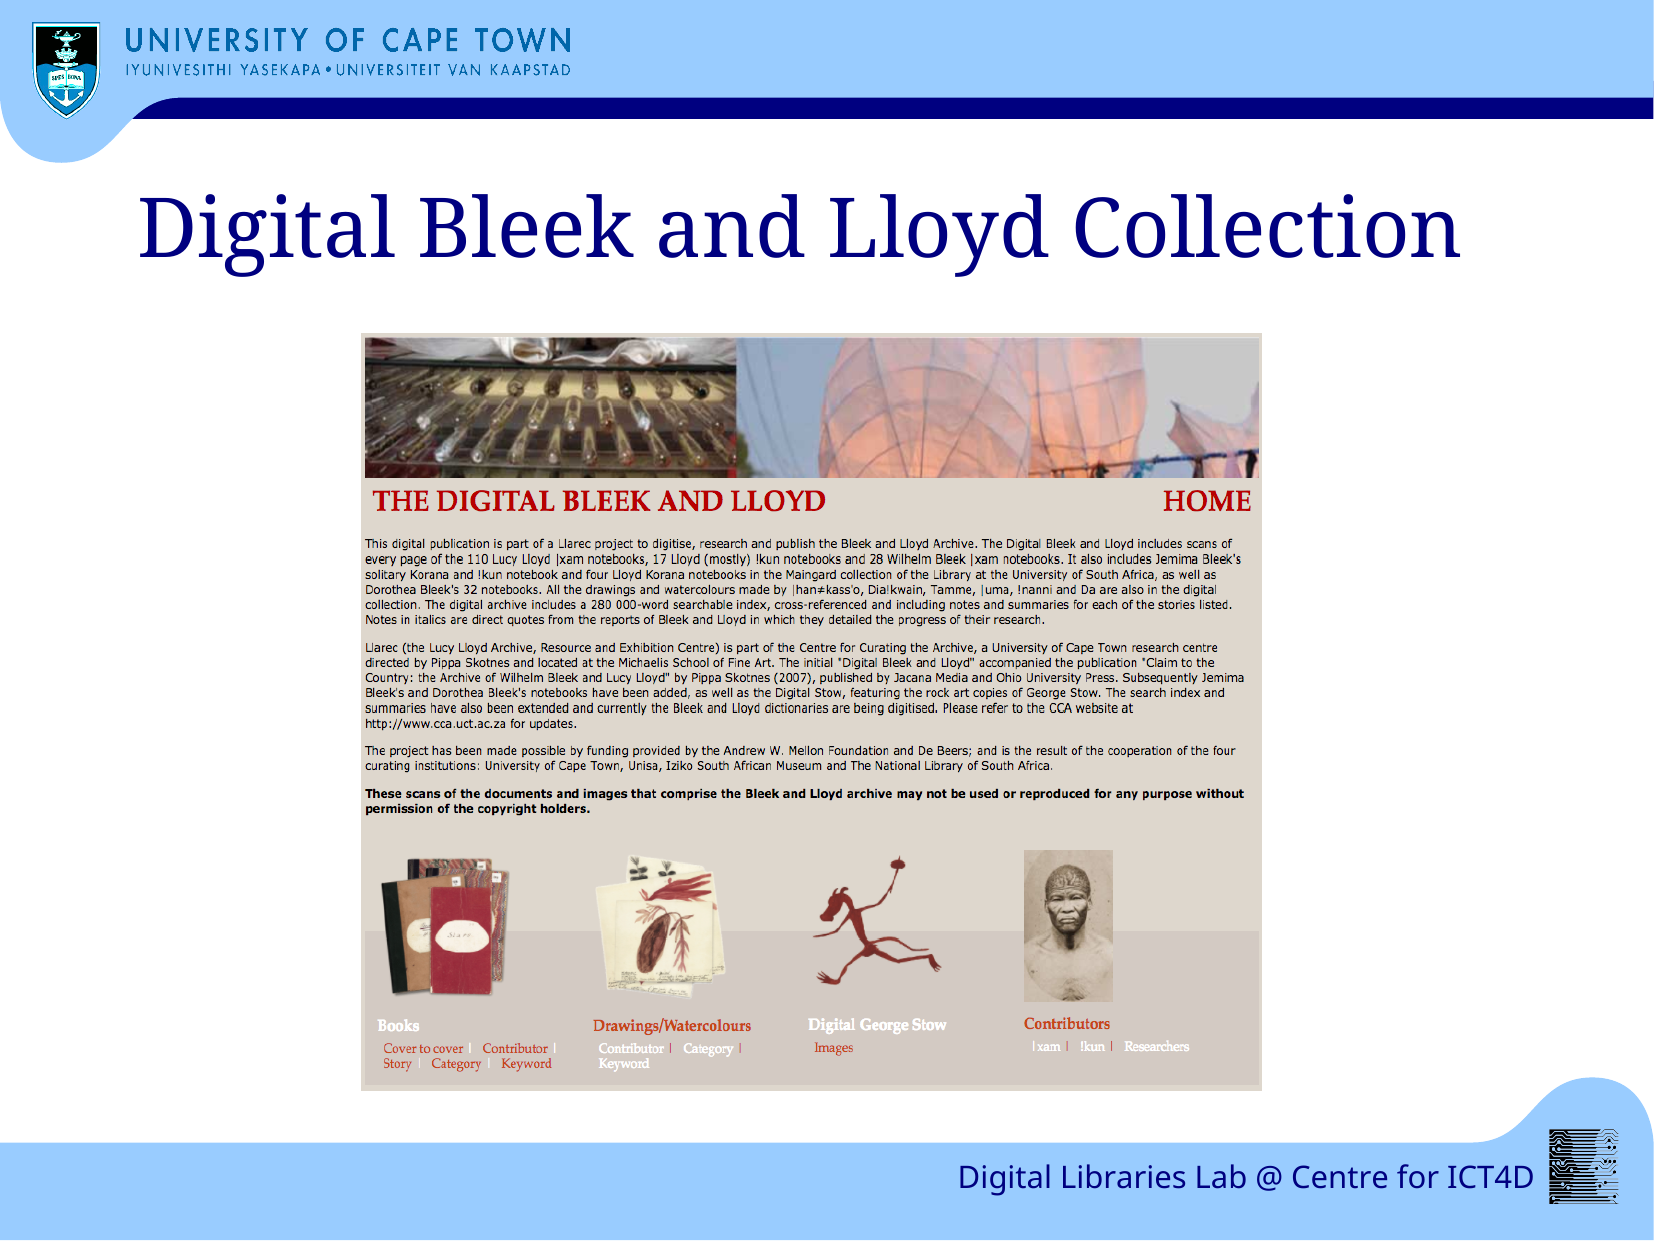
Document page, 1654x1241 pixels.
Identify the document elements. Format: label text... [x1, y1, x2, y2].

title Digital Bleek and Lloyd Collection [137, 155, 1598, 296]
picture [1549, 1129, 1619, 1204]
picture [122, 25, 573, 78]
picture [361, 333, 1262, 1091]
picture [32, 22, 101, 120]
